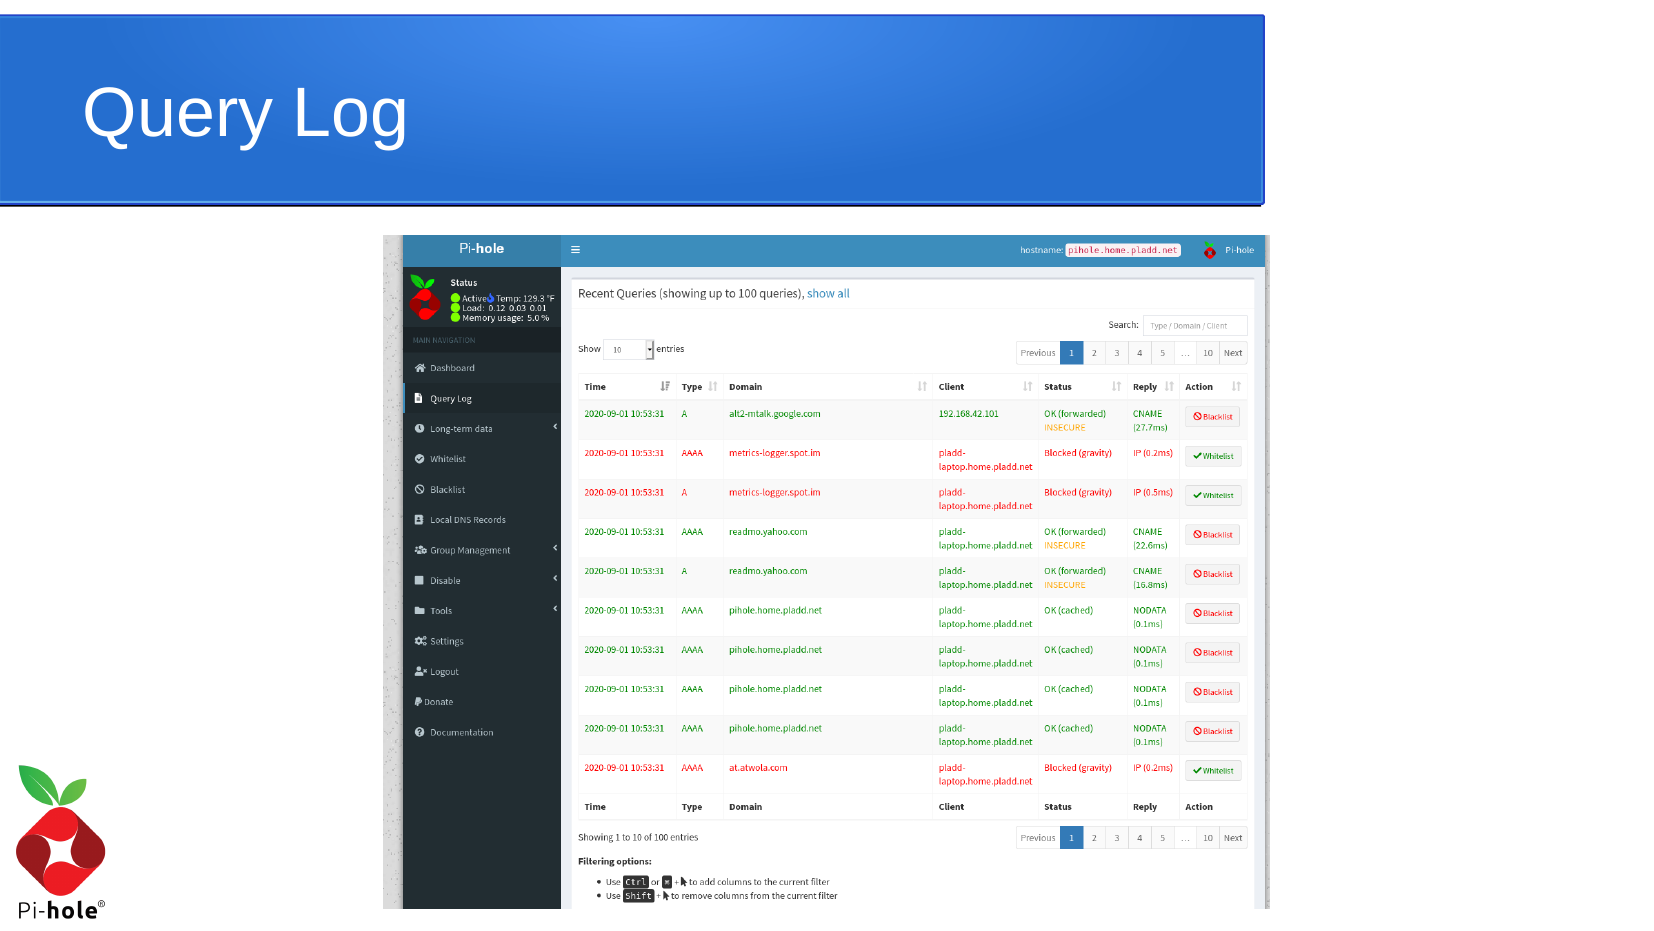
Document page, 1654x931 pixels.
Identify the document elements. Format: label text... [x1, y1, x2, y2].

picture [15, 765, 106, 919]
title Query Log [82, 35, 1235, 189]
picture [383, 235, 1270, 909]
